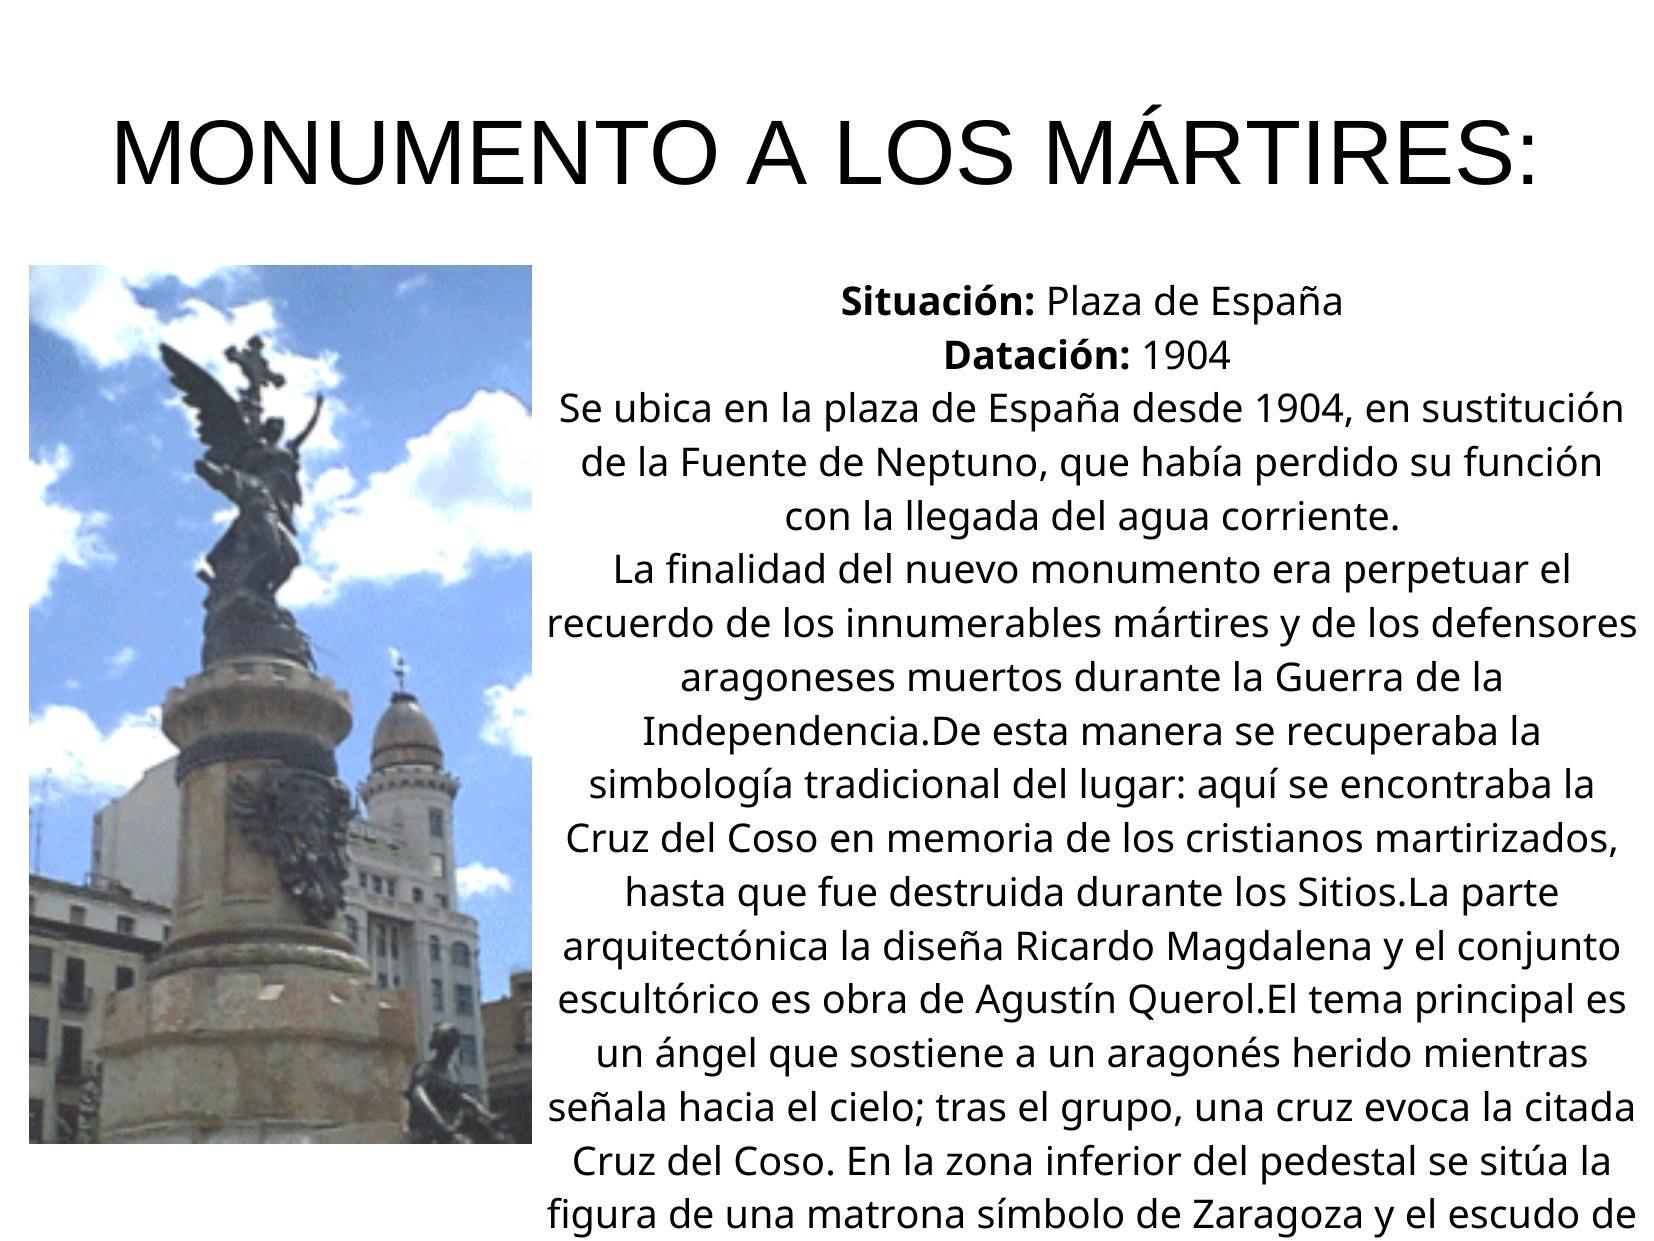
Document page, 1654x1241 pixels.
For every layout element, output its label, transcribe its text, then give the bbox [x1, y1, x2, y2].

title MONUMENTO A LOS MÁRTIRES: [82, 49, 1571, 257]
picture [29, 265, 531, 1144]
text_box Situación: Plaza de España Datación: 1904 Se ubica en la plaza de España desde 1904, en sustitución de la Fuente de Neptuno, que había perdido su función con la llegada del agua corriente. La finalidad del nuevo monumento era perpetuar el recuerdo de los innumerables mártires y de los defensores aragoneses muertos durante la Guerra de la Independencia.De esta manera se recuperaba la simbología tradicional del lugar: aquí se encontraba la Cruz del Coso en memoria de los cristianos martirizados, hasta que fue destruida durante los Sitios.La parte arquitectónica la diseña Ricardo Magdalena y el conjunto escultórico es obra de Agustín Querol.El tema principal es un ángel que sostiene a un aragonés herido mientras señala hacia el cielo; tras el grupo, una cruz evoca la citada Cruz del Coso. En la zona inferior del pedestal se sitúa la figura de una matrona símbolo de Zaragoza y el escudo de la ciudad. [531, 265, 1654, 1241]
